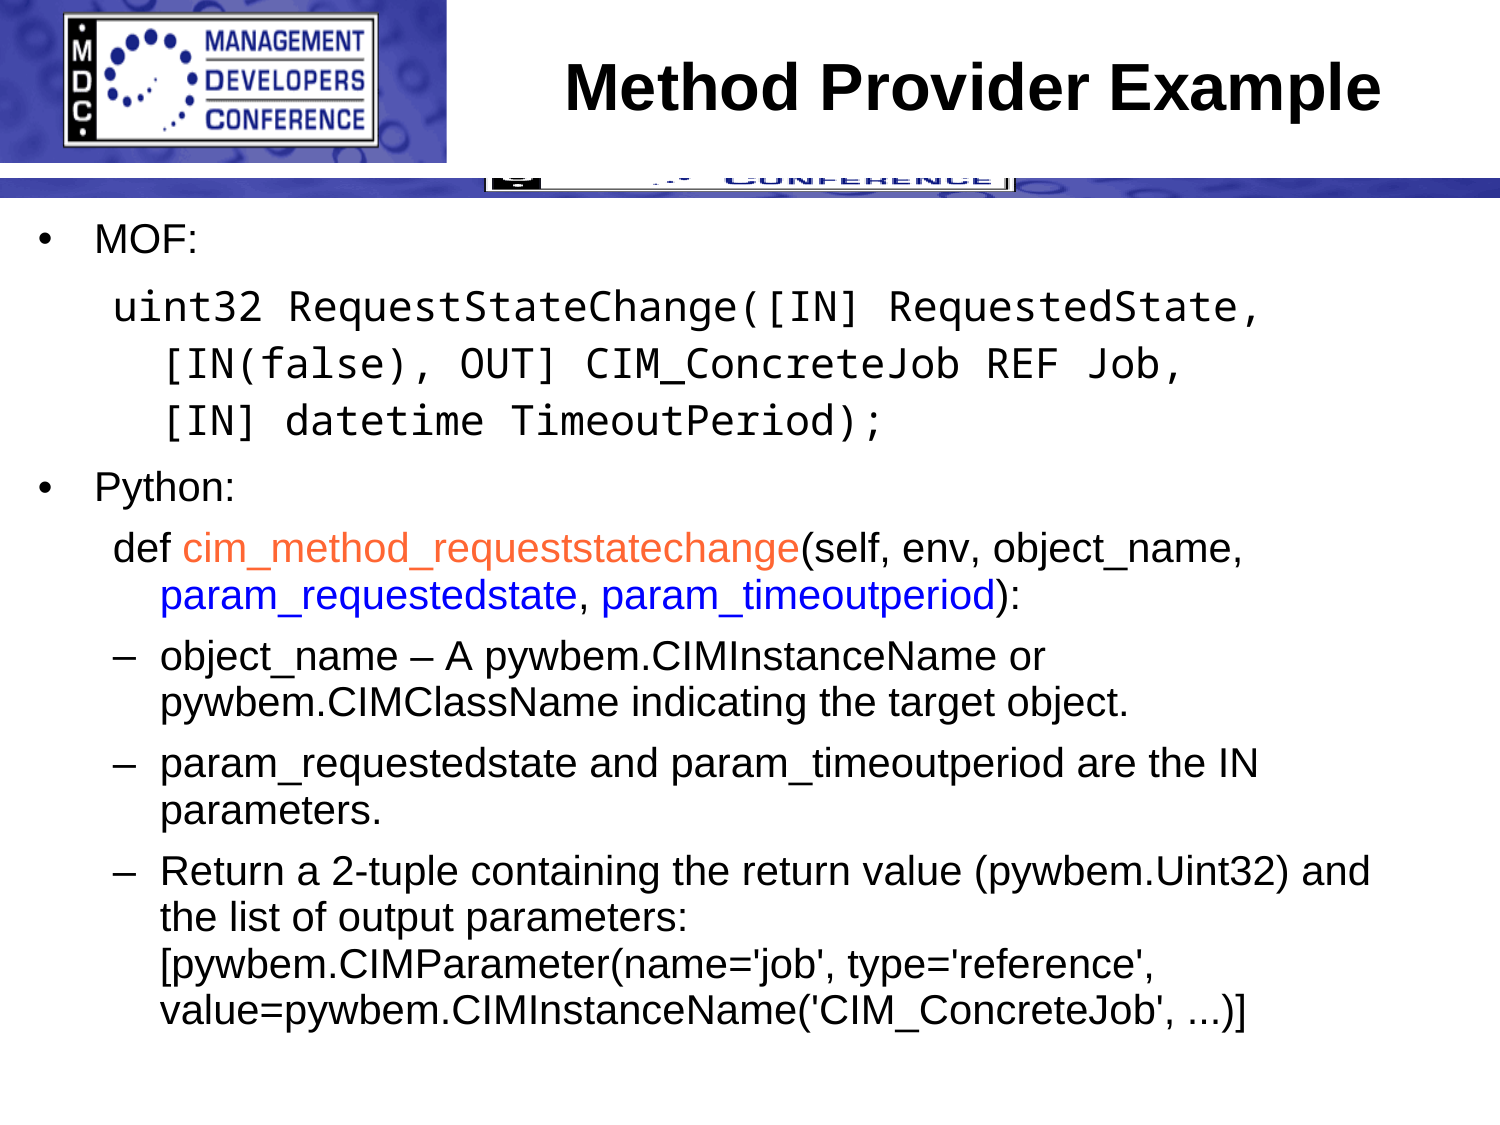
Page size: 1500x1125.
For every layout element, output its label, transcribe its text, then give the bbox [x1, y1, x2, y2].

picture [0, 178, 1500, 198]
picture [0, 0, 447, 163]
list MOF: uint32 RequestStateChange([IN] RequestedState, [IN(false), OUT] CIM_ConcreteJob REF Job, [IN] datetime TimeoutPeriod); Python: def cim_method_requeststatechange(self, env, object_name, param_requestedstate, param_timeoutperiod): object_name – A pywbem.CIMInstanceName or pywbem.CIMClassName indicating the target object. param_requestedstate and param_timeoutperiod are the IN parameters. Return a 2-tuple containing the return value (pywbem.Uint32) and the list of output parameters: [pywbem.CIMParameter(name='job', type='reference', value=pywbem.CIMInstanceName('CIM_ConcreteJob', ...)] [37, 215, 1428, 1056]
title Method Provider Example [447, 0, 1500, 176]
